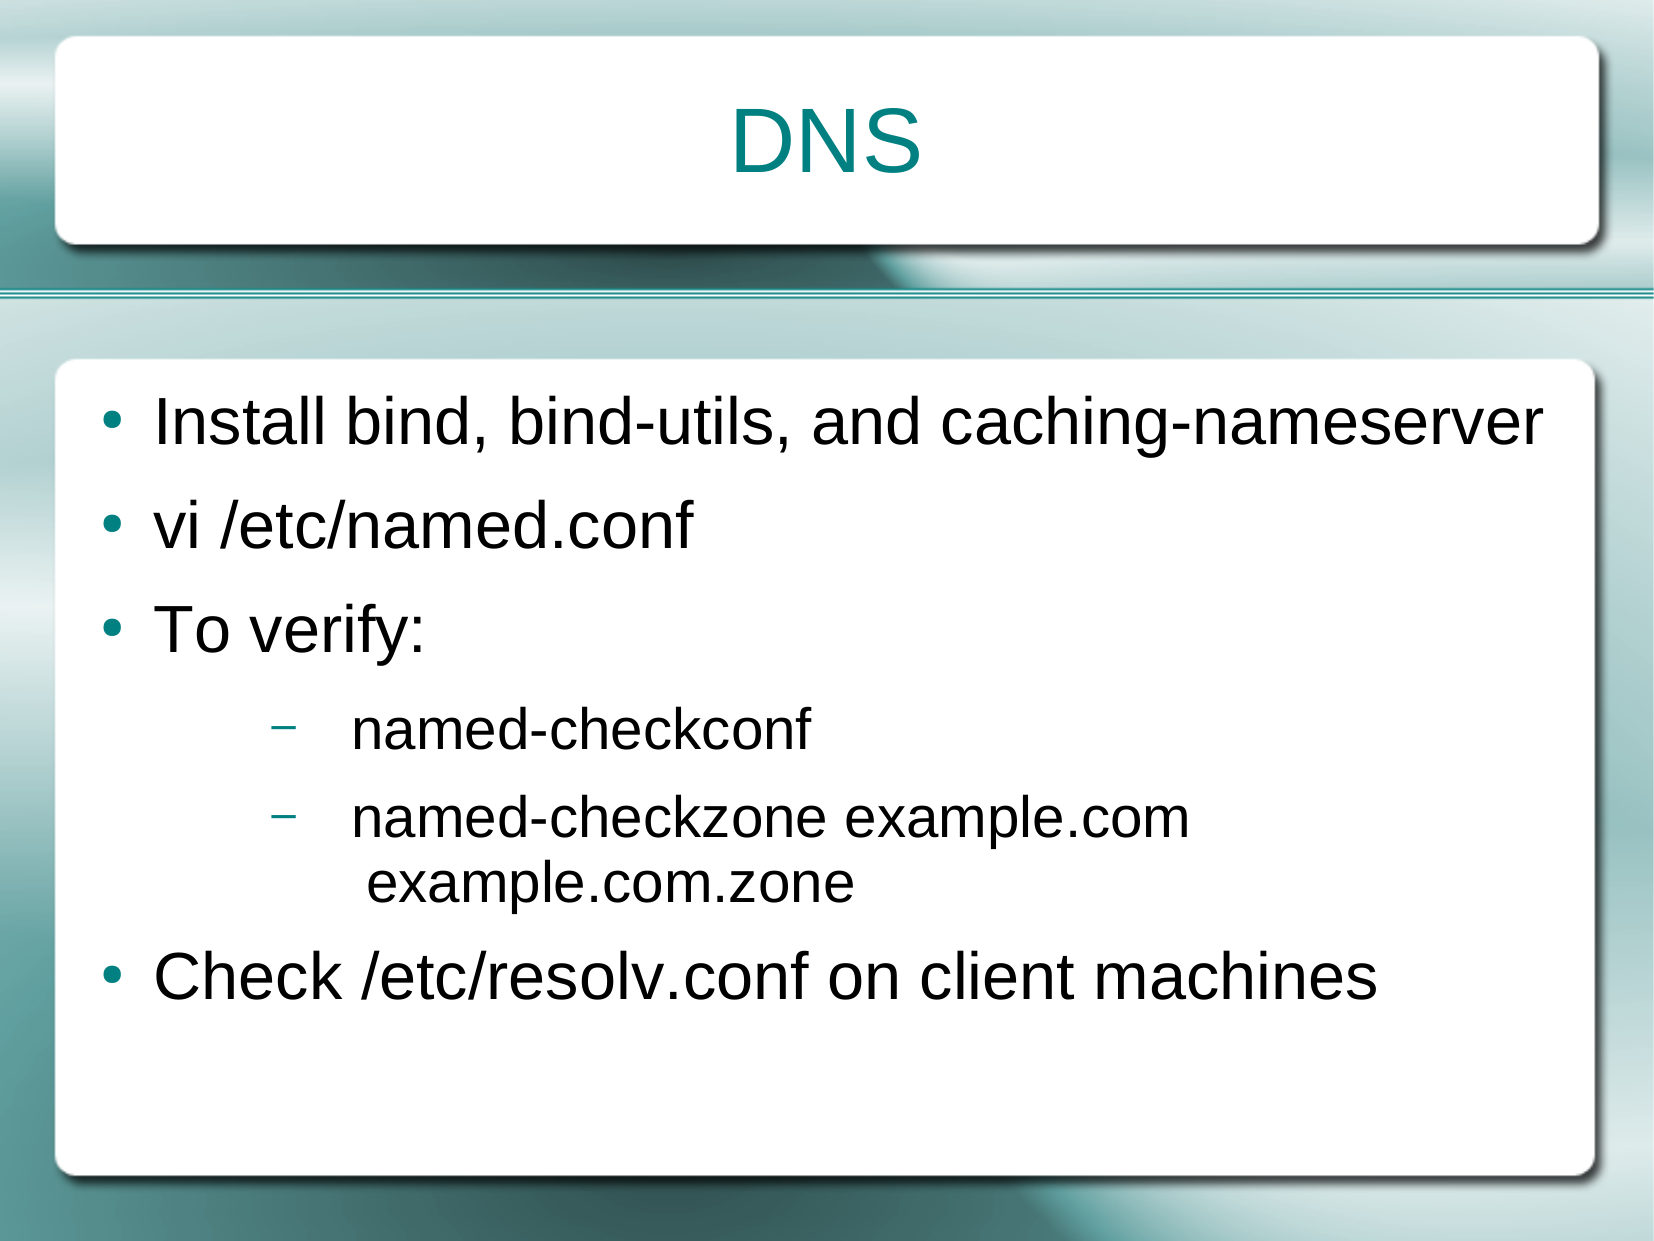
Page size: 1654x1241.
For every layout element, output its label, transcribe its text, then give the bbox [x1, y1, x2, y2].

title DNS [82, 45, 1571, 238]
picture [0, 0, 1654, 1241]
list Install bind, bind-utils, and caching-nameserver vi /etc/named.conf To verify: named-checkconf named-checkzone example.com example.com.zone Check /etc/resolv.conf on client machines [82, 383, 1571, 1019]
